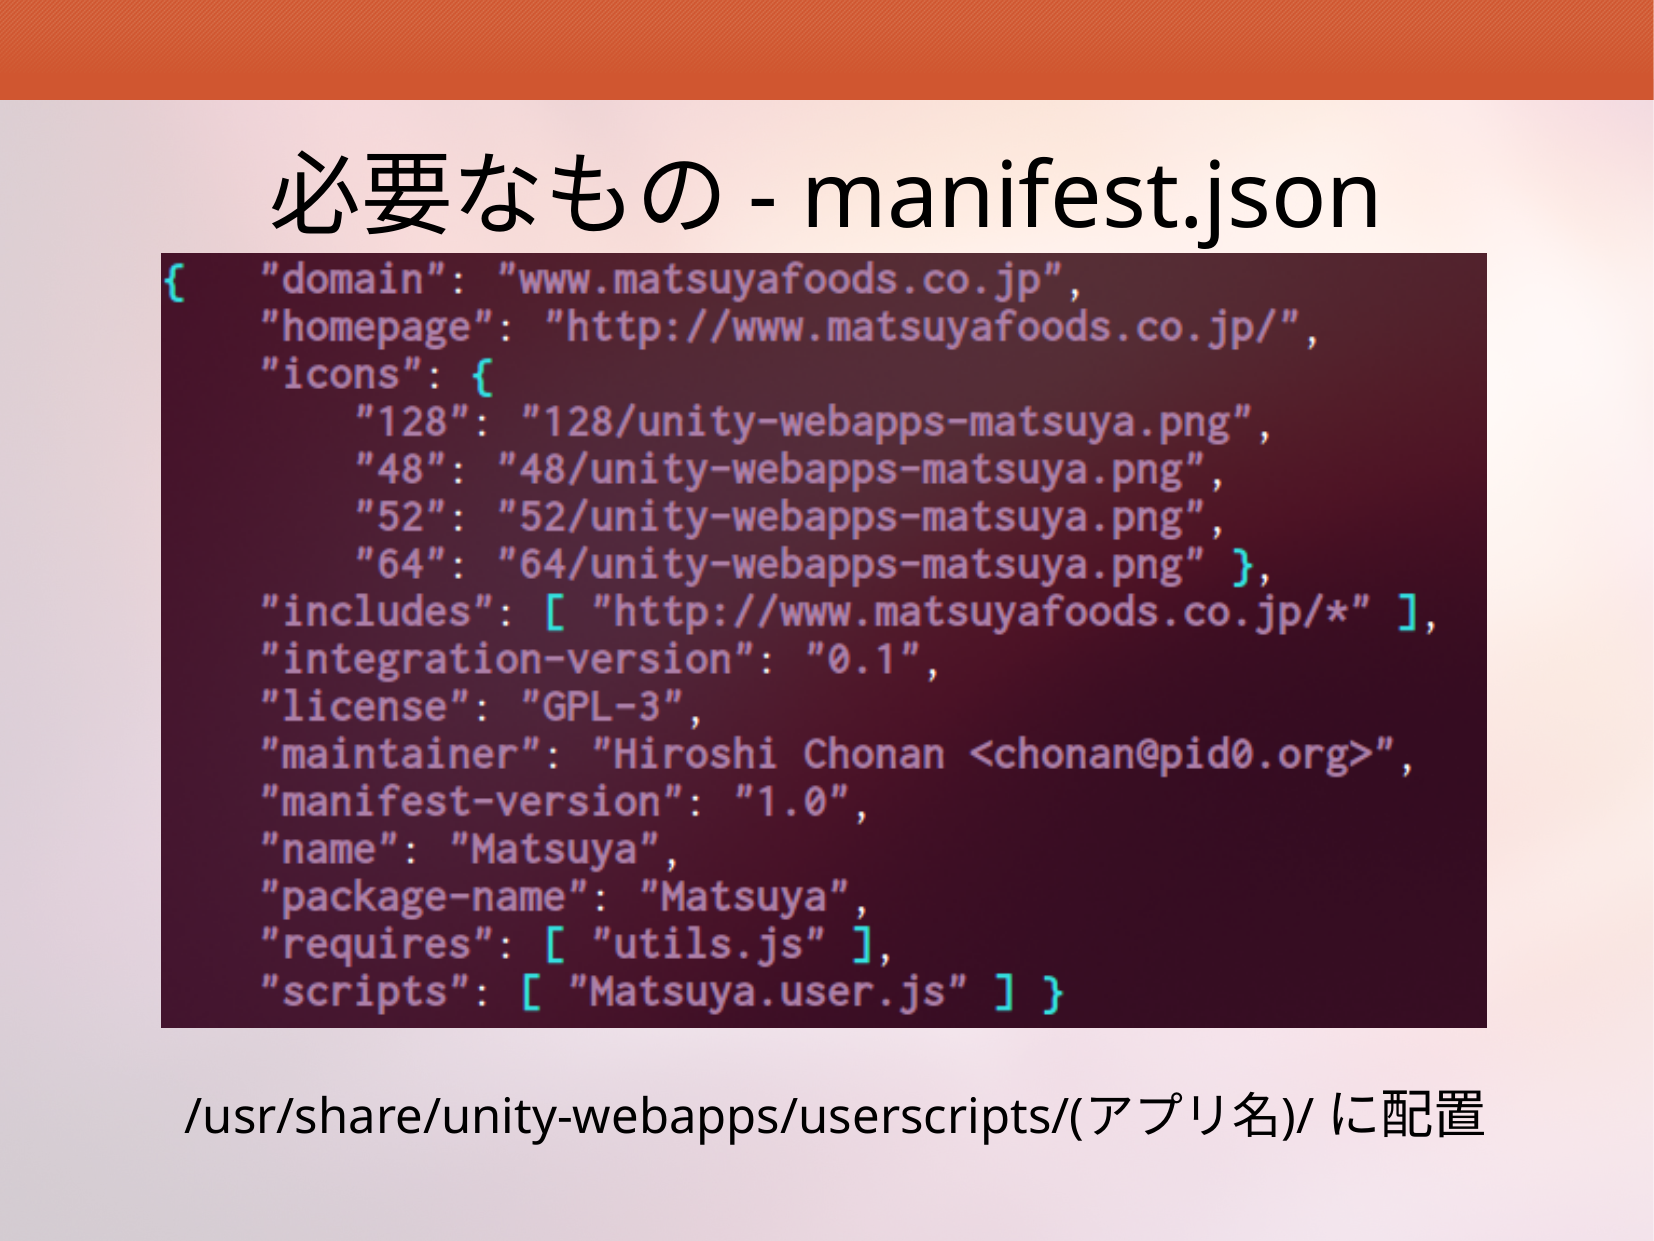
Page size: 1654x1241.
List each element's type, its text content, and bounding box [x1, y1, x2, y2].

title 必要なもの - manifest.json [82, 118, 1571, 257]
picture [0, 0, 1654, 1241]
list /usr/share/unity-webapps/userscripts/(アプリ名)/ に配置 [82, 1039, 1538, 1158]
